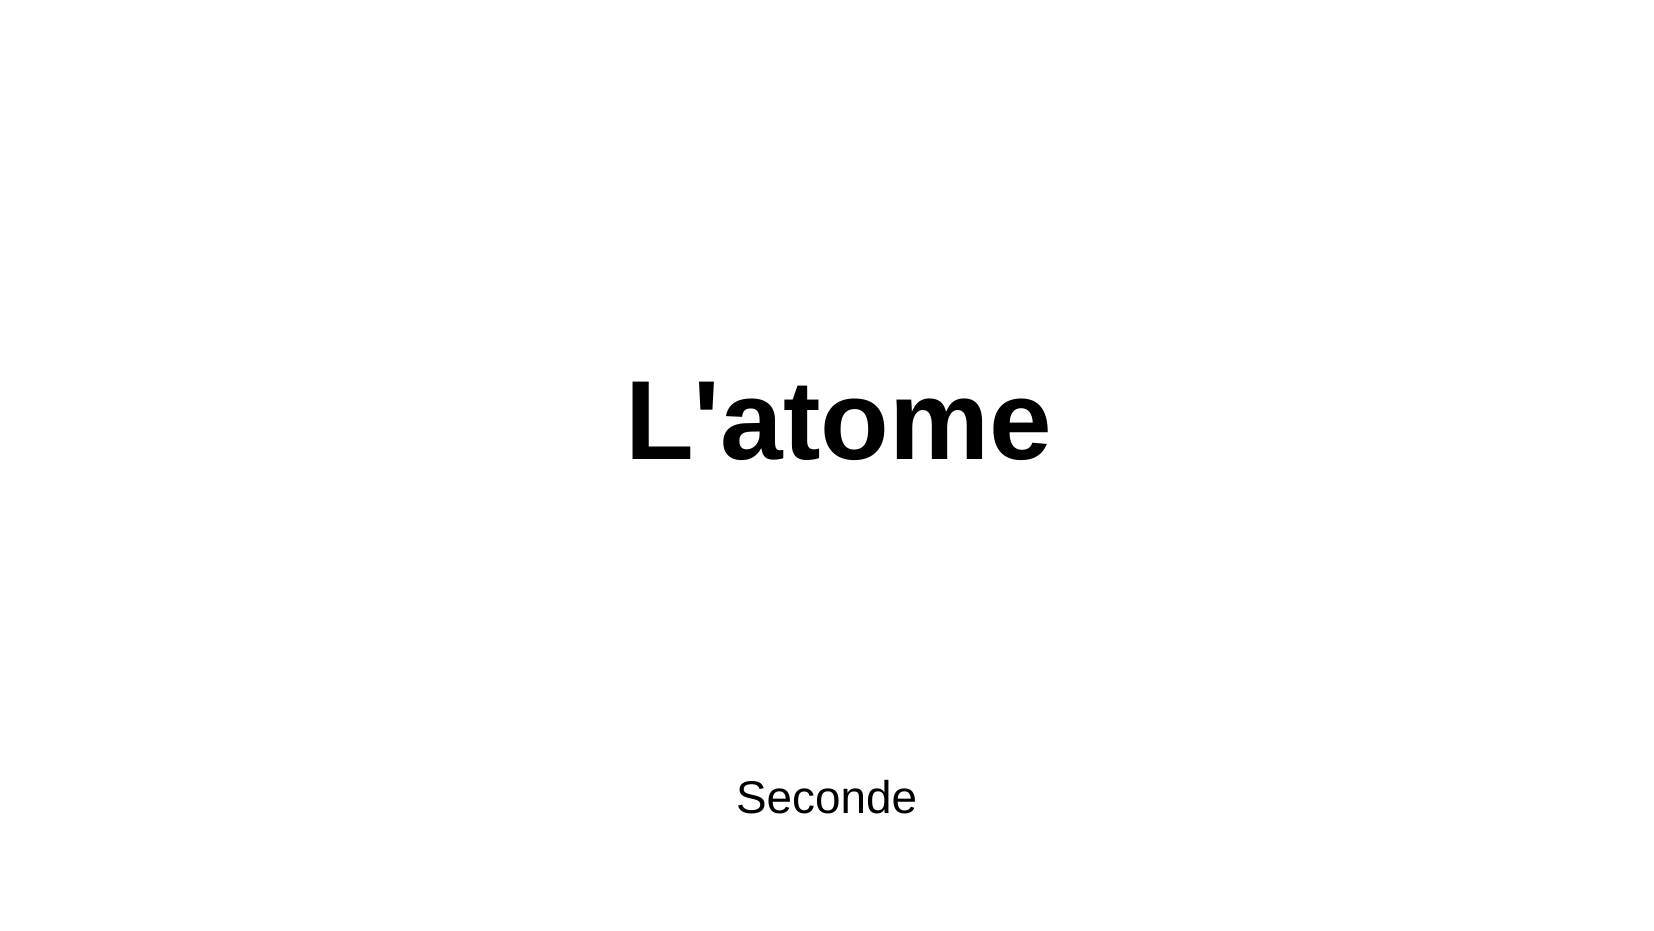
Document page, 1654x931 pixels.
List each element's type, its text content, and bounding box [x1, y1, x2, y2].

subtitle Seconde [82, 708, 1571, 886]
title L'atome [47, 283, 1630, 495]
